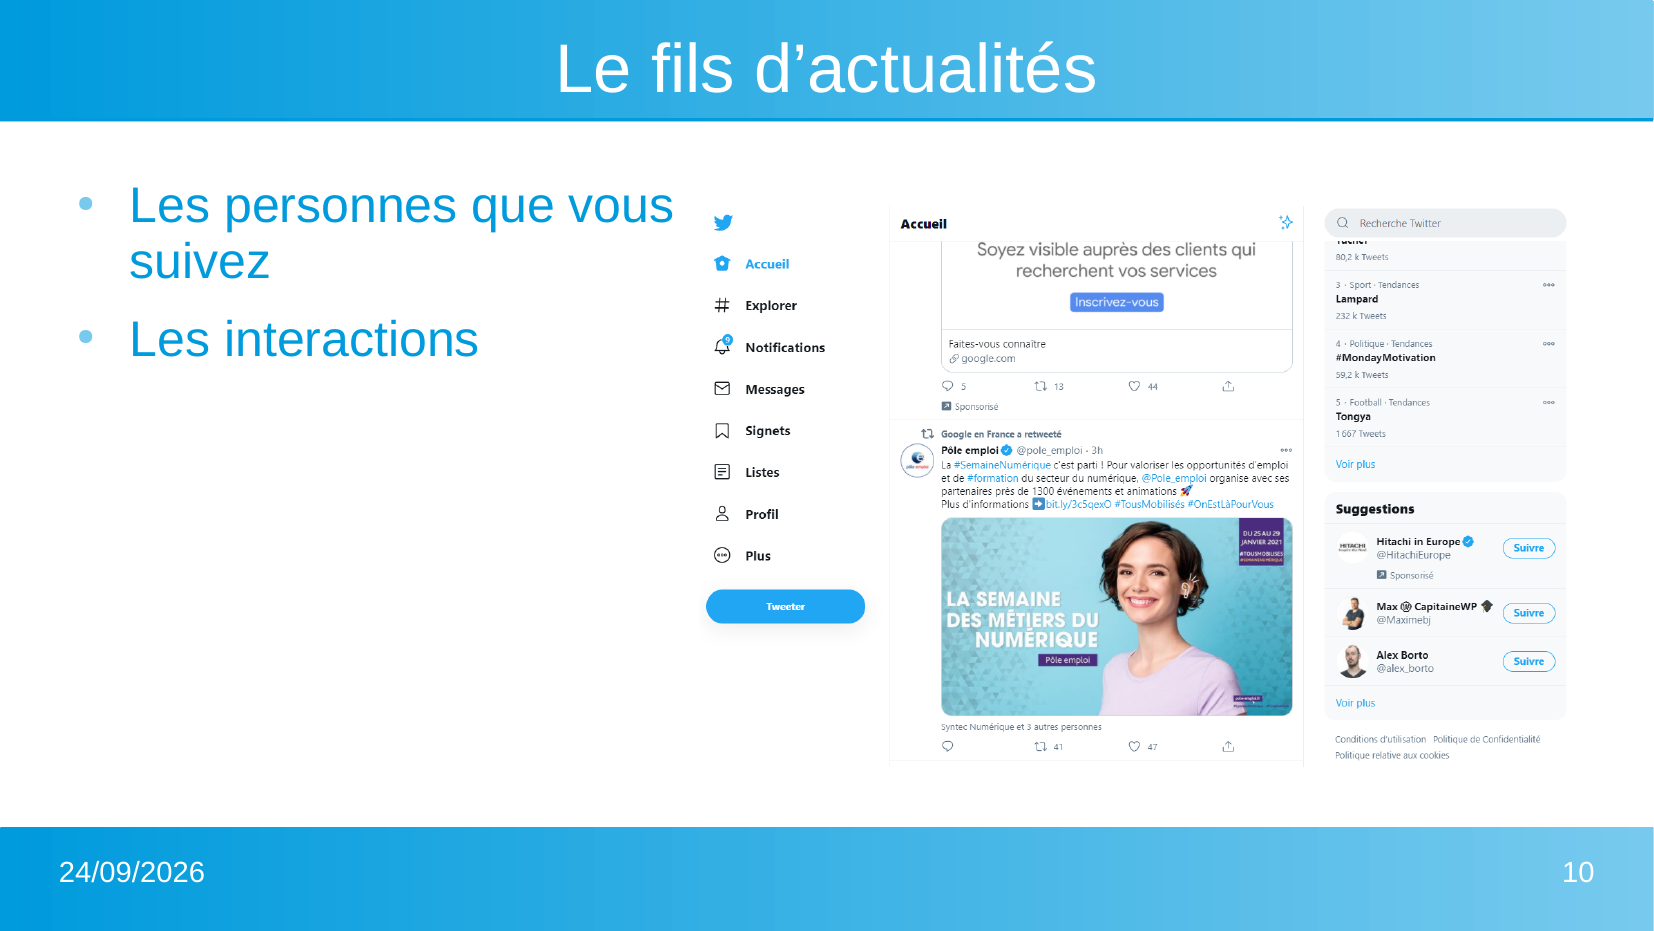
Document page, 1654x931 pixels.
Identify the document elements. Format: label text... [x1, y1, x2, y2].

picture [679, 206, 1573, 767]
list Les personnes que vous suivez Les interactions [59, 177, 1595, 768]
title Le fils d’actualités [59, 29, 1595, 108]
